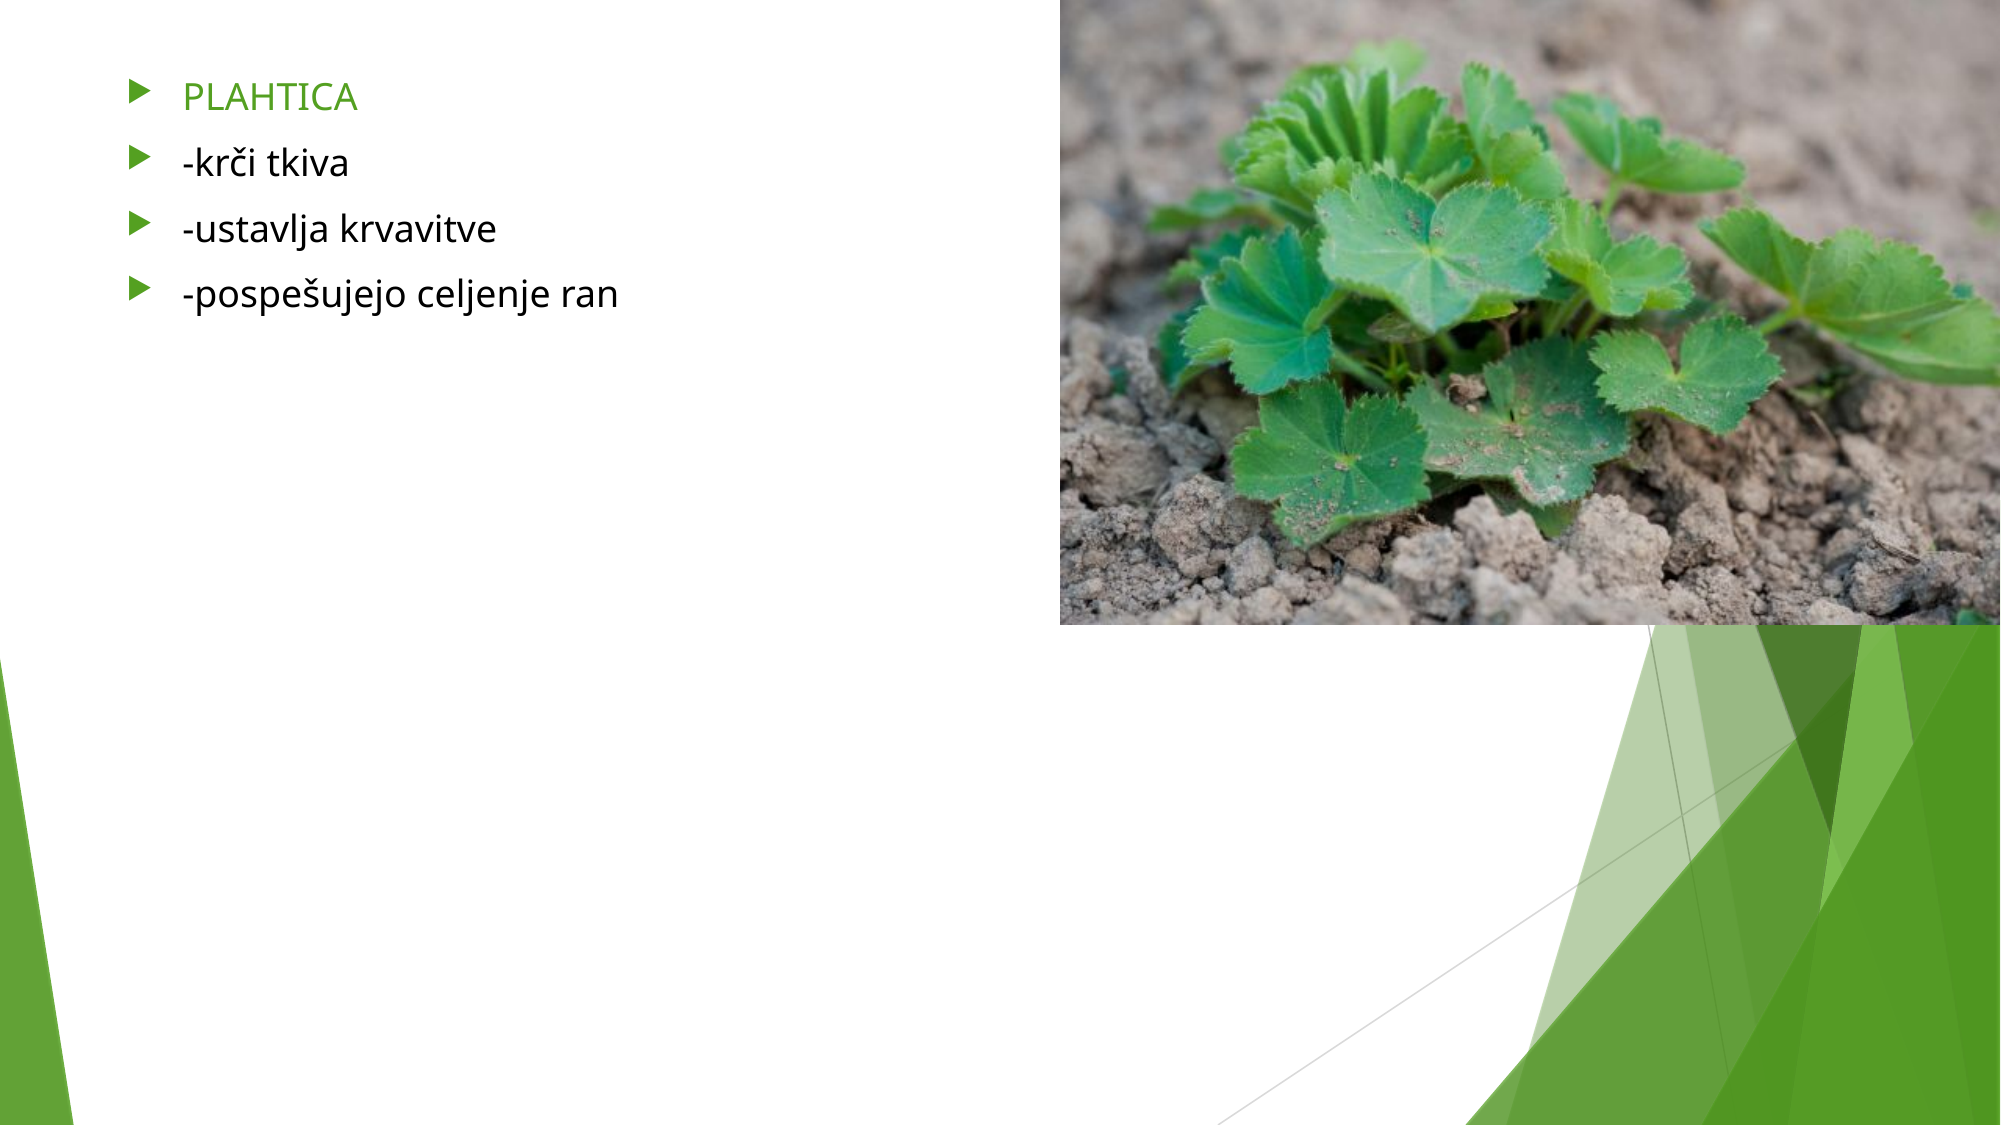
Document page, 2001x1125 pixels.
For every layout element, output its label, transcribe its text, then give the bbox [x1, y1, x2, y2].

picture [1060, 0, 2000, 625]
list PLAHTICA -krči tkiva -ustavlja krvavitve -pospešujejo celjenje ran [111, 65, 1522, 992]
